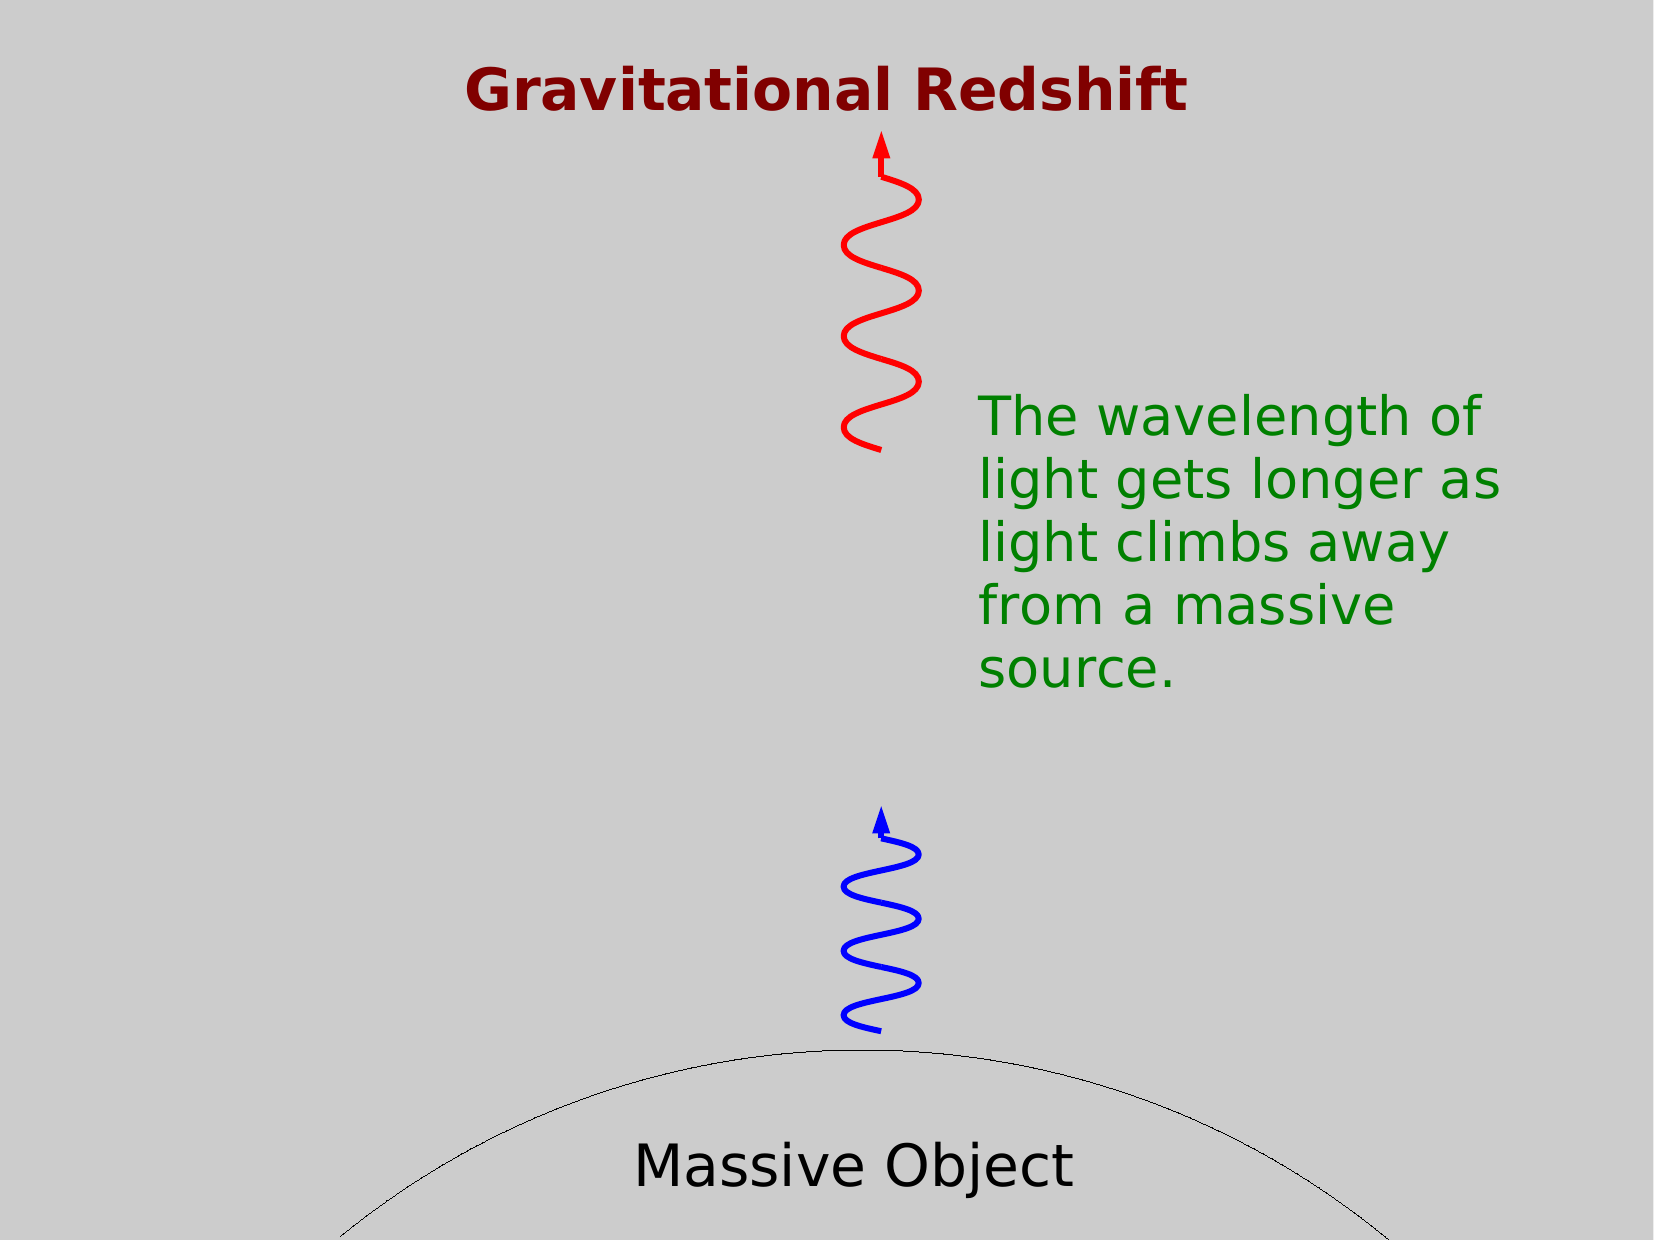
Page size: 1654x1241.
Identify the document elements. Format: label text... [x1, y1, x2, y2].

text_box Gravitational Redshift [449, 48, 1204, 132]
text_box The wavelength of light gets longer as light climbs away from a massive source. [960, 375, 1613, 711]
text_box Massive Object [618, 1125, 1090, 1208]
